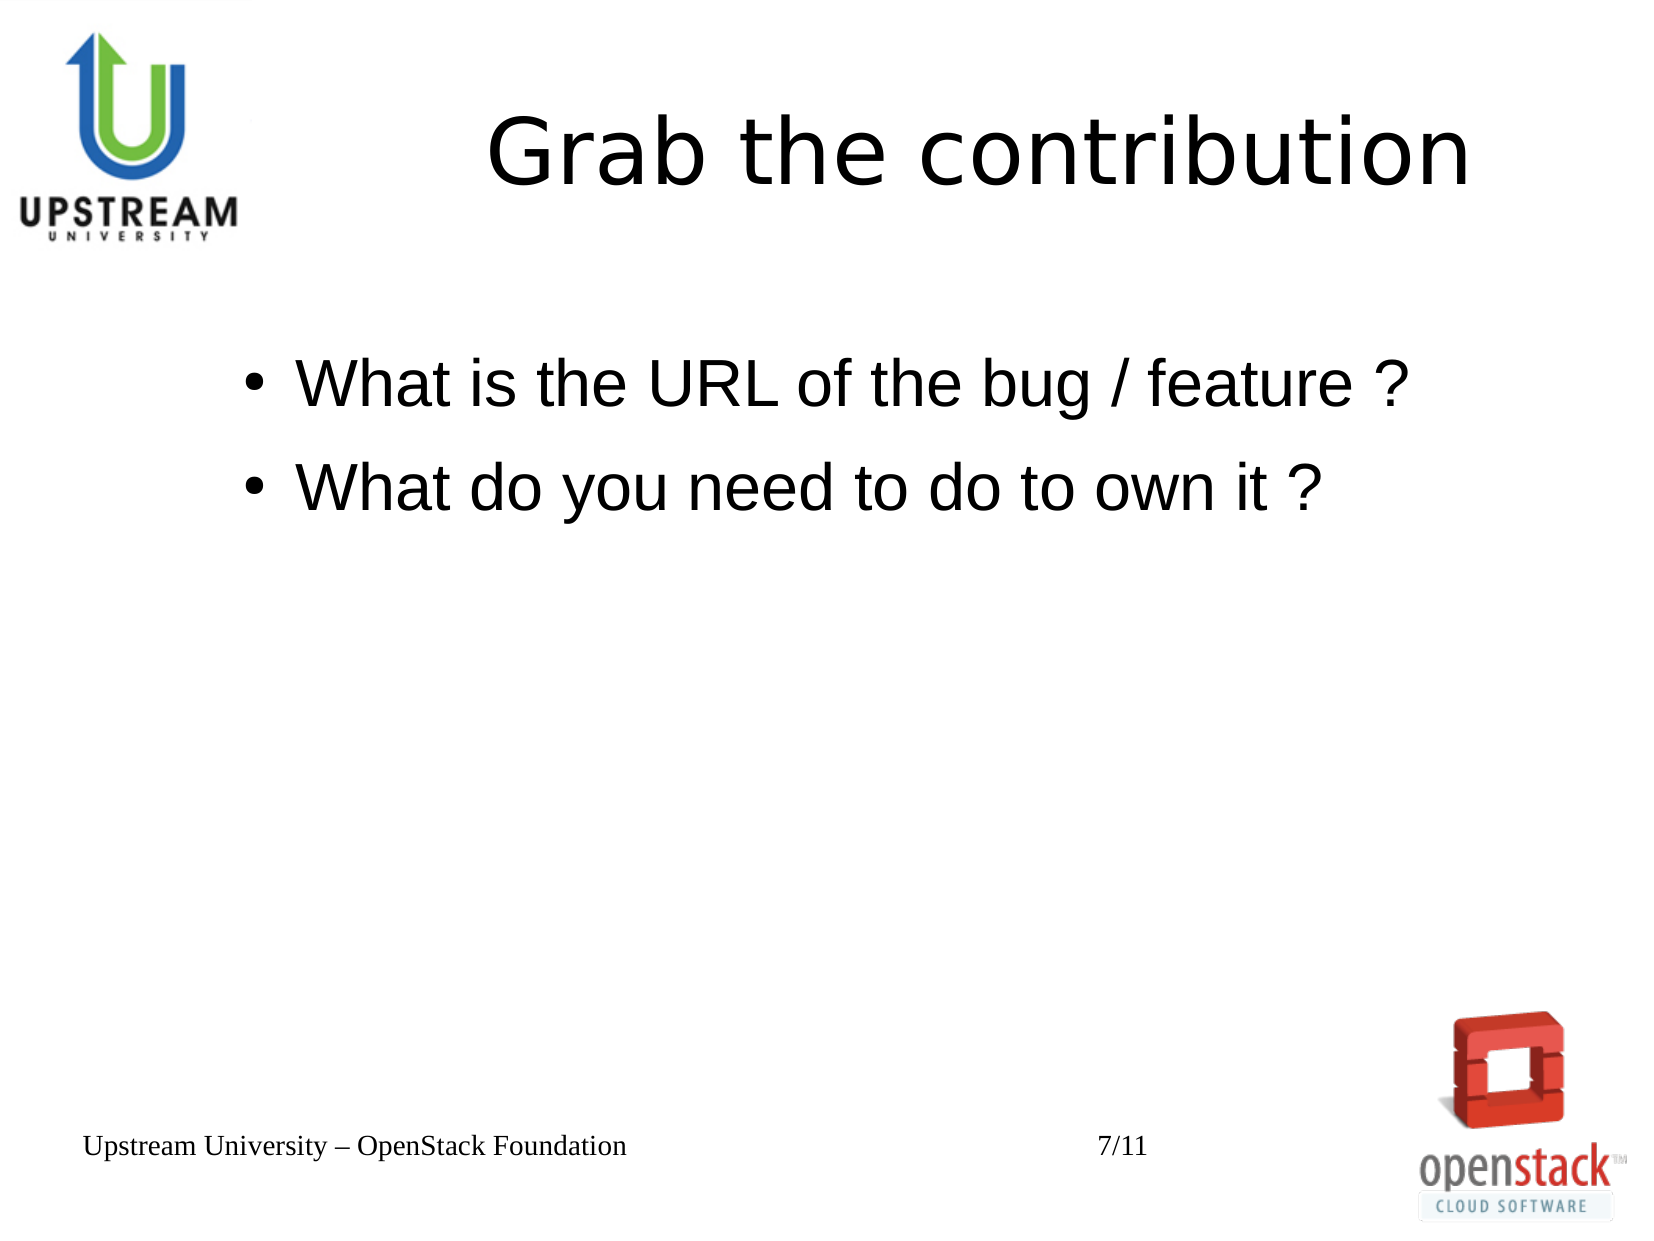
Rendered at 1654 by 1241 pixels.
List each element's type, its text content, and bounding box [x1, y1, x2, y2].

picture [0, 0, 252, 269]
picture [1385, 983, 1654, 1241]
list What is the URL of the bug / feature ? What do you need to do to own it ? [225, 345, 1471, 1066]
title Grab the contribution [390, 49, 1571, 257]
